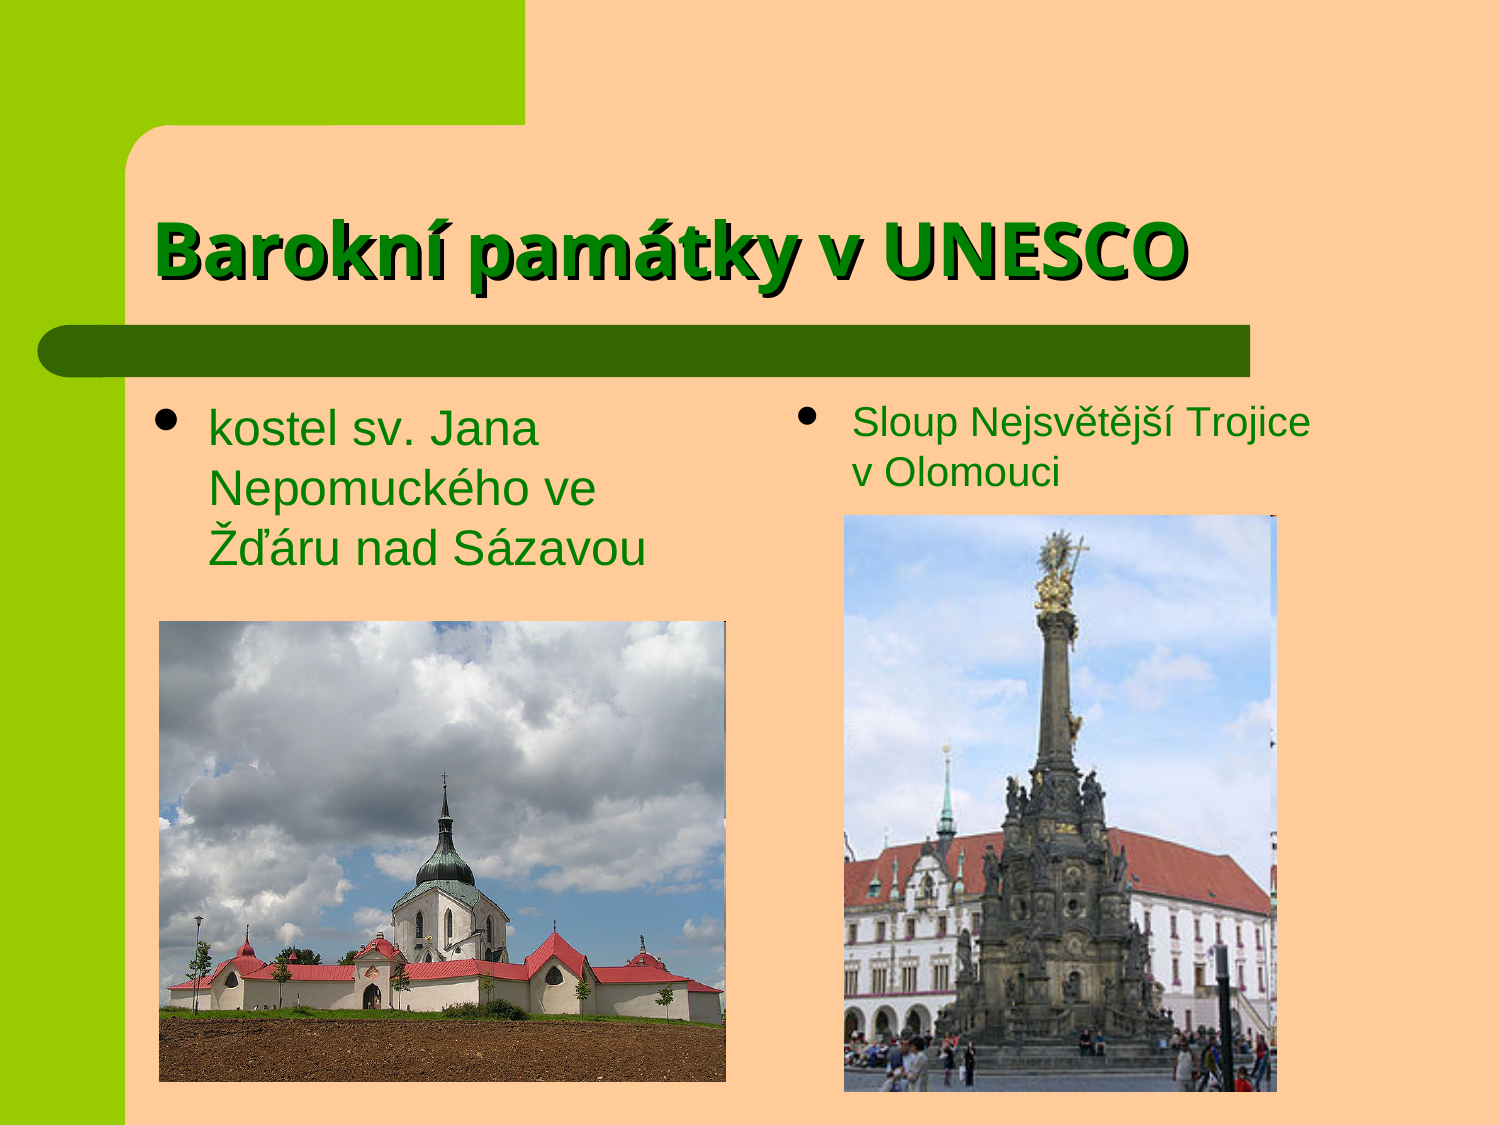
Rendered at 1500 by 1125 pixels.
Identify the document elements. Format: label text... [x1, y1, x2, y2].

title Barokní památky v UNESCO [136, 136, 1414, 301]
picture [844, 515, 1277, 1092]
picture [159, 621, 726, 1082]
list kostel sv. Jana Nepomuckého ve Žďáru nad Sázavou [137, 387, 756, 999]
list Sloup Nejsvětější Trojice v Olomouci [780, 387, 1400, 999]
